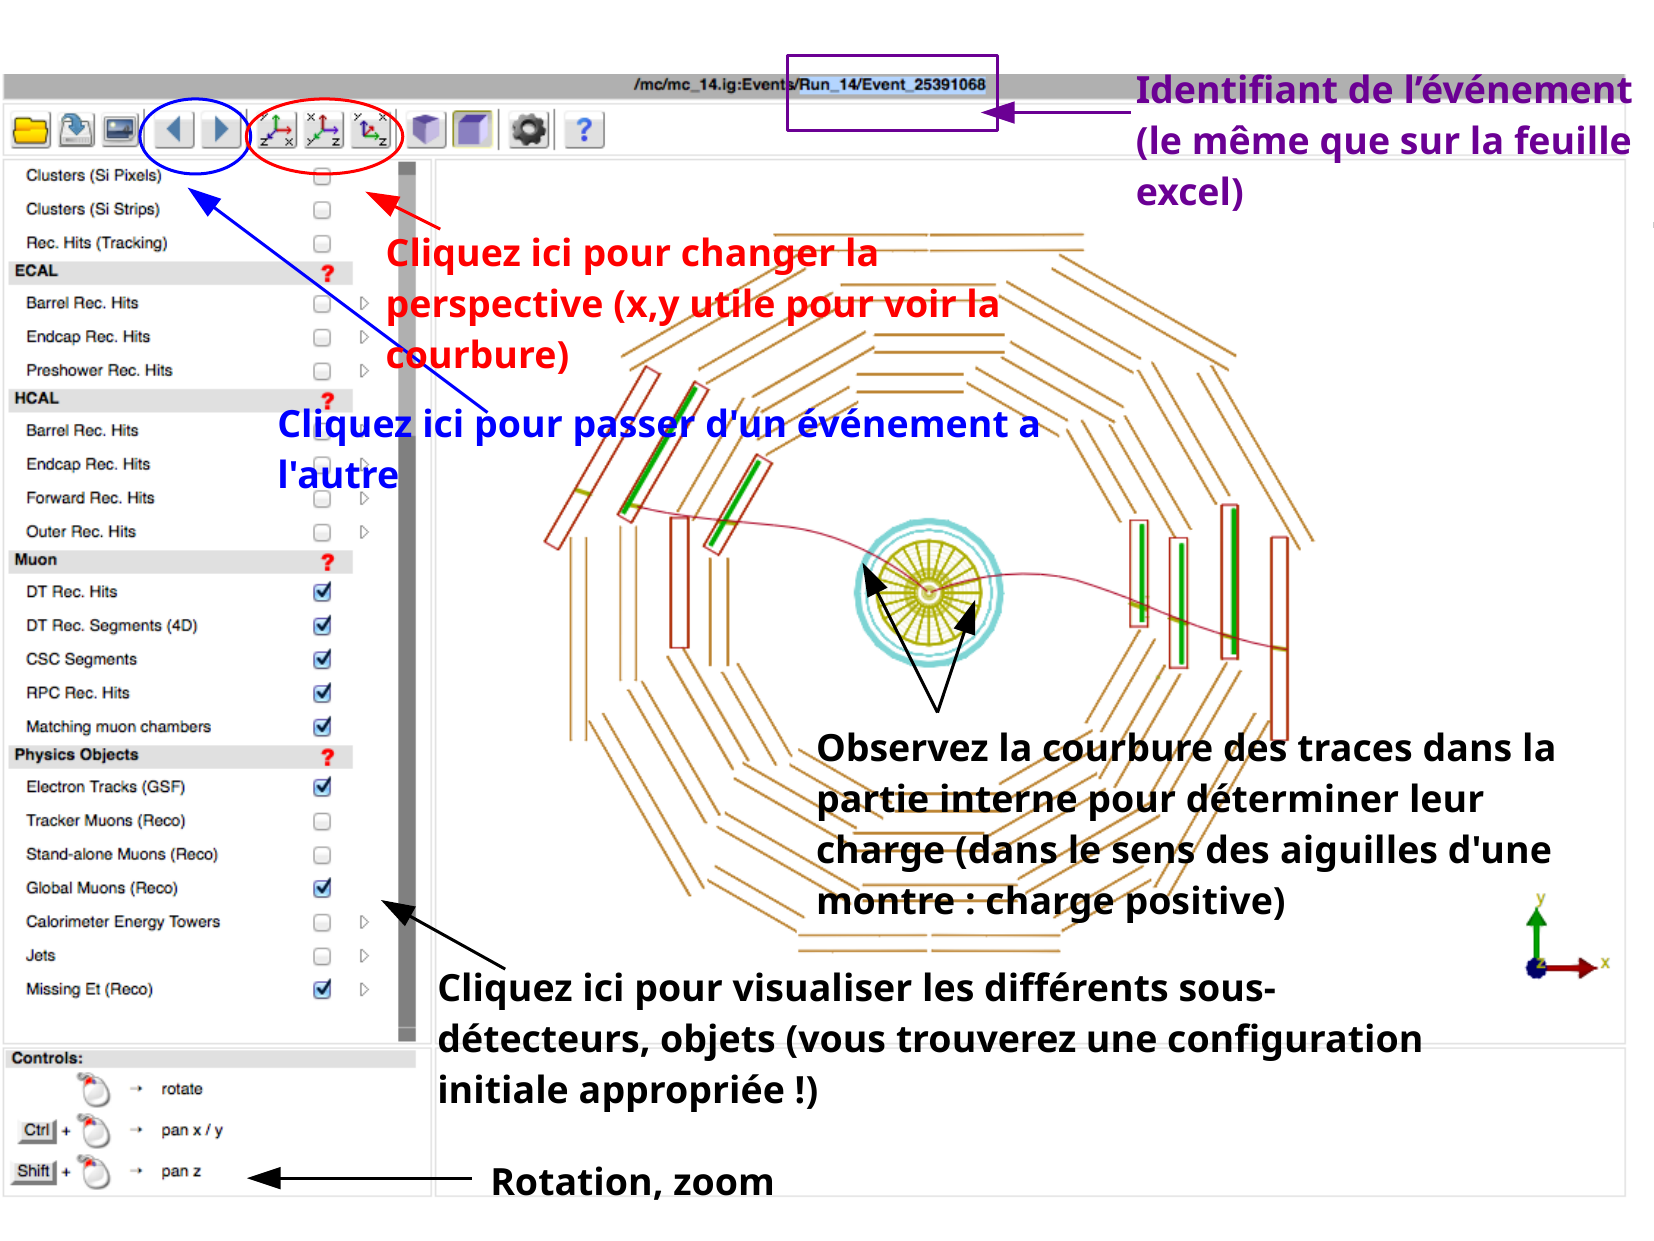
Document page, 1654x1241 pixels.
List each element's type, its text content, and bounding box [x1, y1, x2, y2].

text_box Cliquez ici pour changer la perspective (x,y utile pour voir la courbure) [370, 219, 1051, 322]
picture [789, 74, 996, 129]
text_box Observez la courbure des traces dans la partie interne pour déterminer leur charge (dans le sens des aiguilles d'une montre : charge positive) [801, 714, 1629, 860]
picture [0, 74, 1654, 1203]
text_box Cliquez ici pour passer d'un événement a l'autre [262, 390, 1163, 449]
text_box Cliquez ici pour visualiser les différents sous-détecteurs, objets (vous trouverez une configuration initiale appropriée !) [422, 953, 1501, 1056]
picture [999, 74, 1121, 111]
text_box Identifiant de l’événement (le même que sur la feuille excel) [1121, 56, 1654, 202]
text_box Rotation, zoom [475, 1148, 804, 1207]
